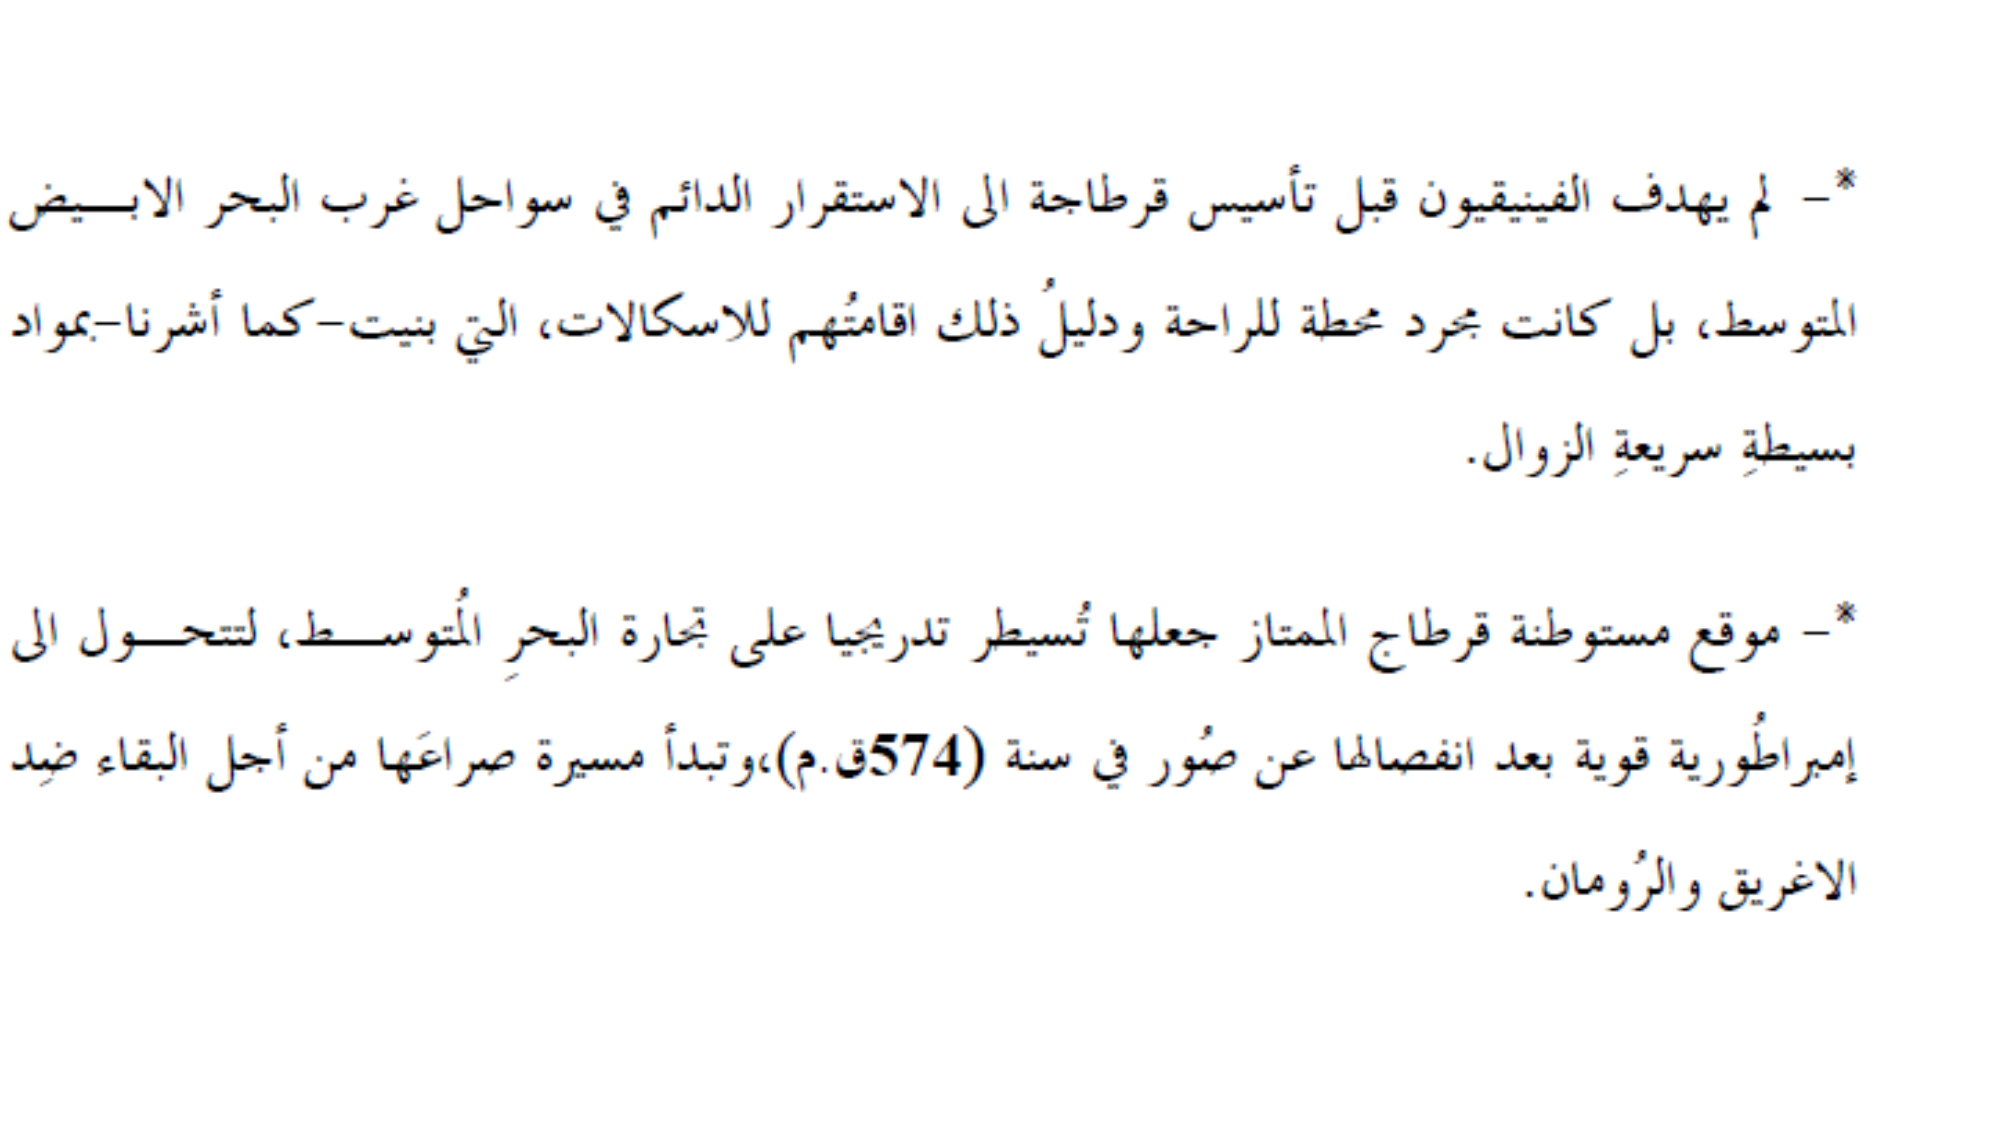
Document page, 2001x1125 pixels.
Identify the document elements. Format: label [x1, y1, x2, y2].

picture [0, 113, 1899, 964]
